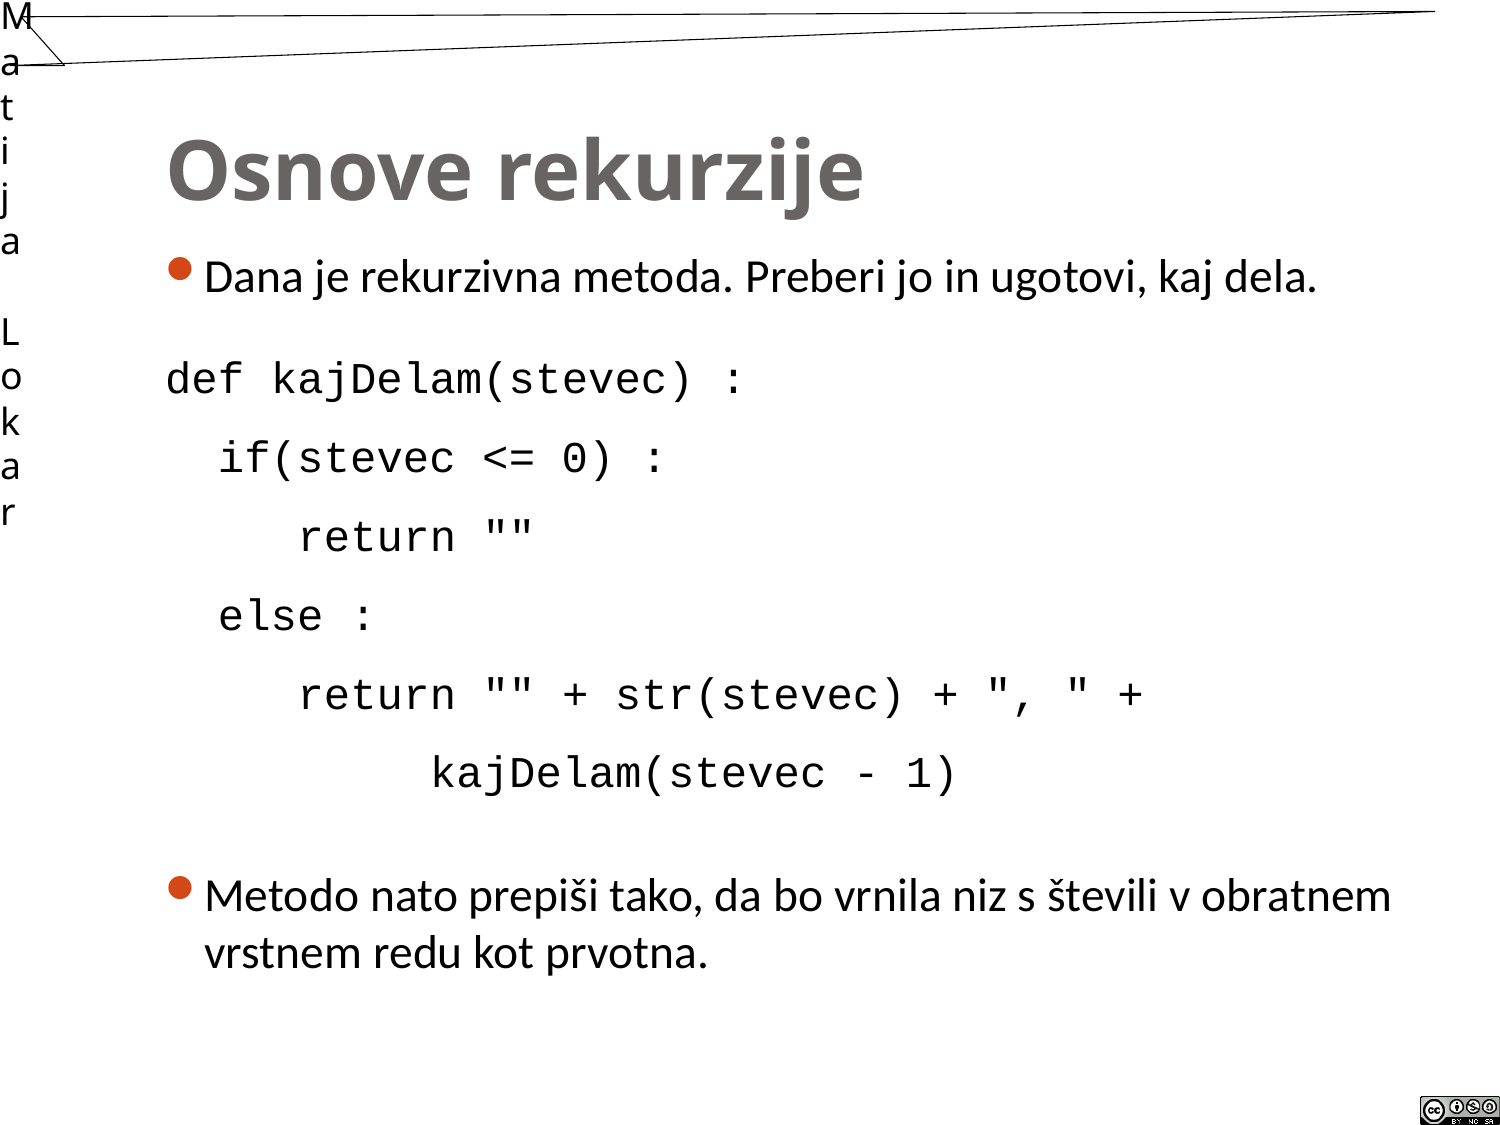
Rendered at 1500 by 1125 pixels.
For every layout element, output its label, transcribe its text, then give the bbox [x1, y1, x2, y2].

list Dana je rekurzivna metoda. Preberi jo in ugotovi, kaj dela. def kajDelam(stevec) : if(stevec <= 0) : return "" else : return "" + str(stevec) + ", " + kajDelam(stevec - 1) Metodo nato prepiši tako, da bo vrnila niz s števili v obratnem vrstnem redu kot prvotna. [150, 237, 1425, 988]
picture [1420, 1096, 1500, 1125]
title Osnove rekurzije [150, 45, 1425, 233]
